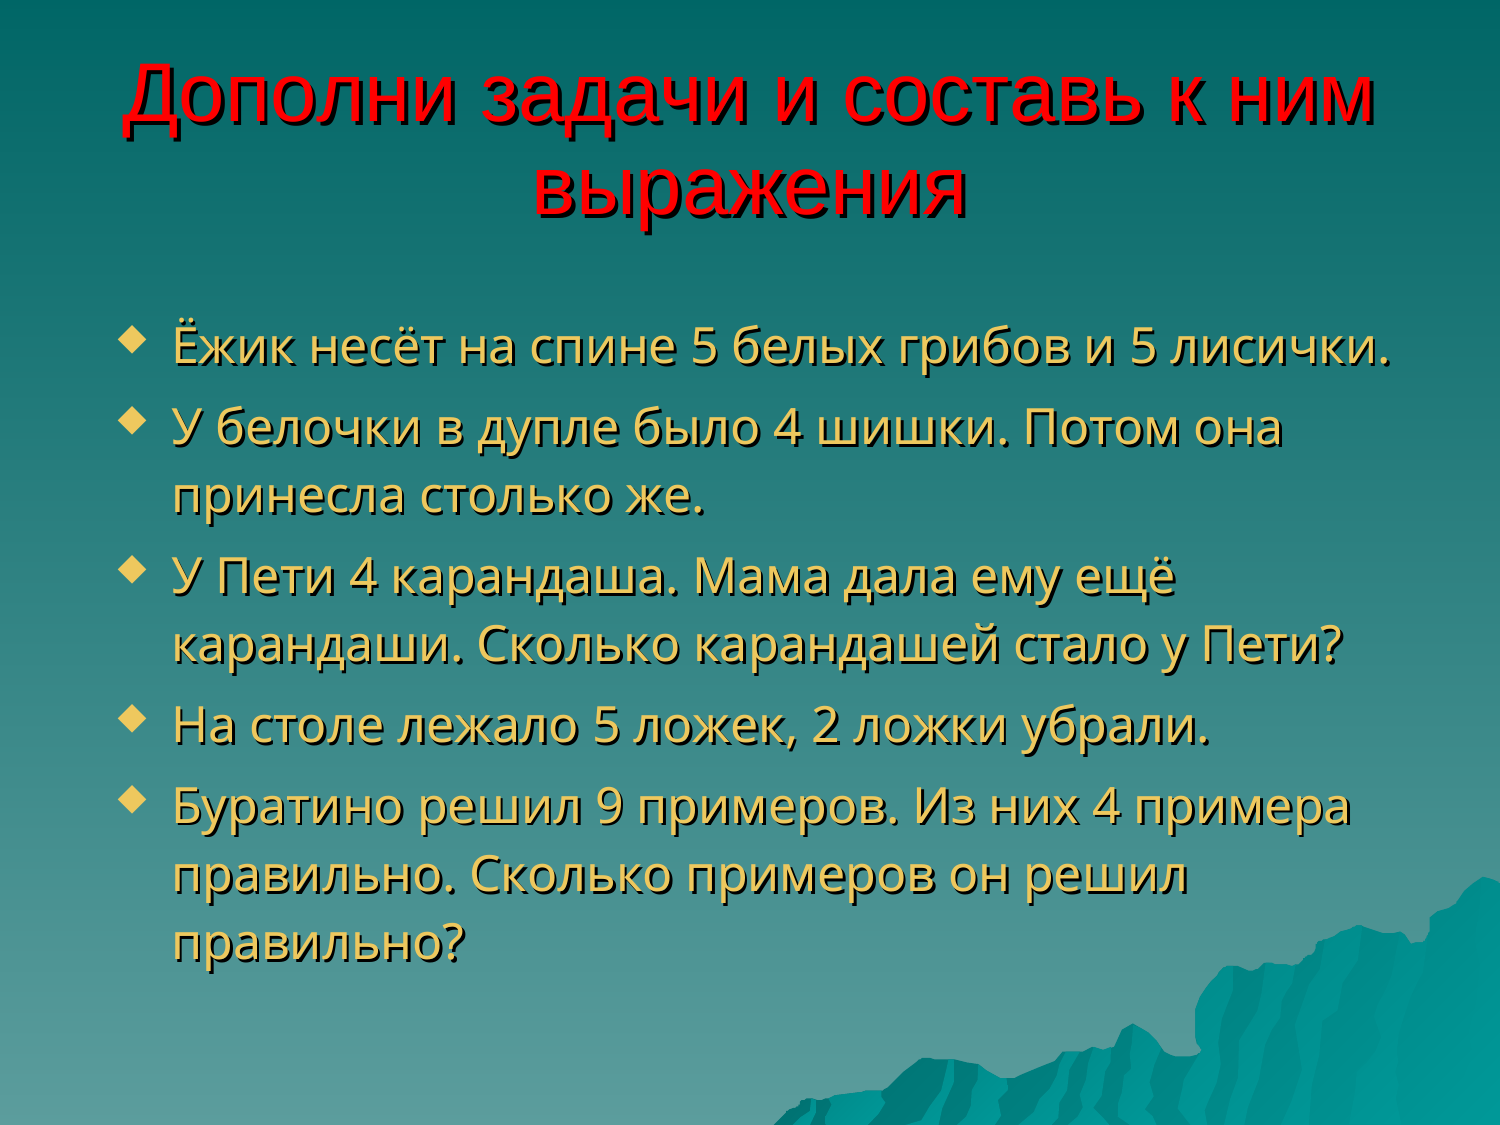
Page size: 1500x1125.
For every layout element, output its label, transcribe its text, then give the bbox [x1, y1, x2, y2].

list Ёжик несёт на спине 5 белых грибов и 5 лисички. У белочки в дупле было 4 шишки. Потом она принесла столько же. У Пети 4 карандаша. Мама дала ему ещё карандаши. Сколько карандашей стало у Пети? На столе лежало 5 ложек, 2 ложки убрали. Буратино решил 9 примеров. Из них 4 примера правильно. Сколько примеров он решил правильно? [100, 302, 1461, 1047]
title Дополни задачи и составь к ним выражения [75, 31, 1426, 247]
